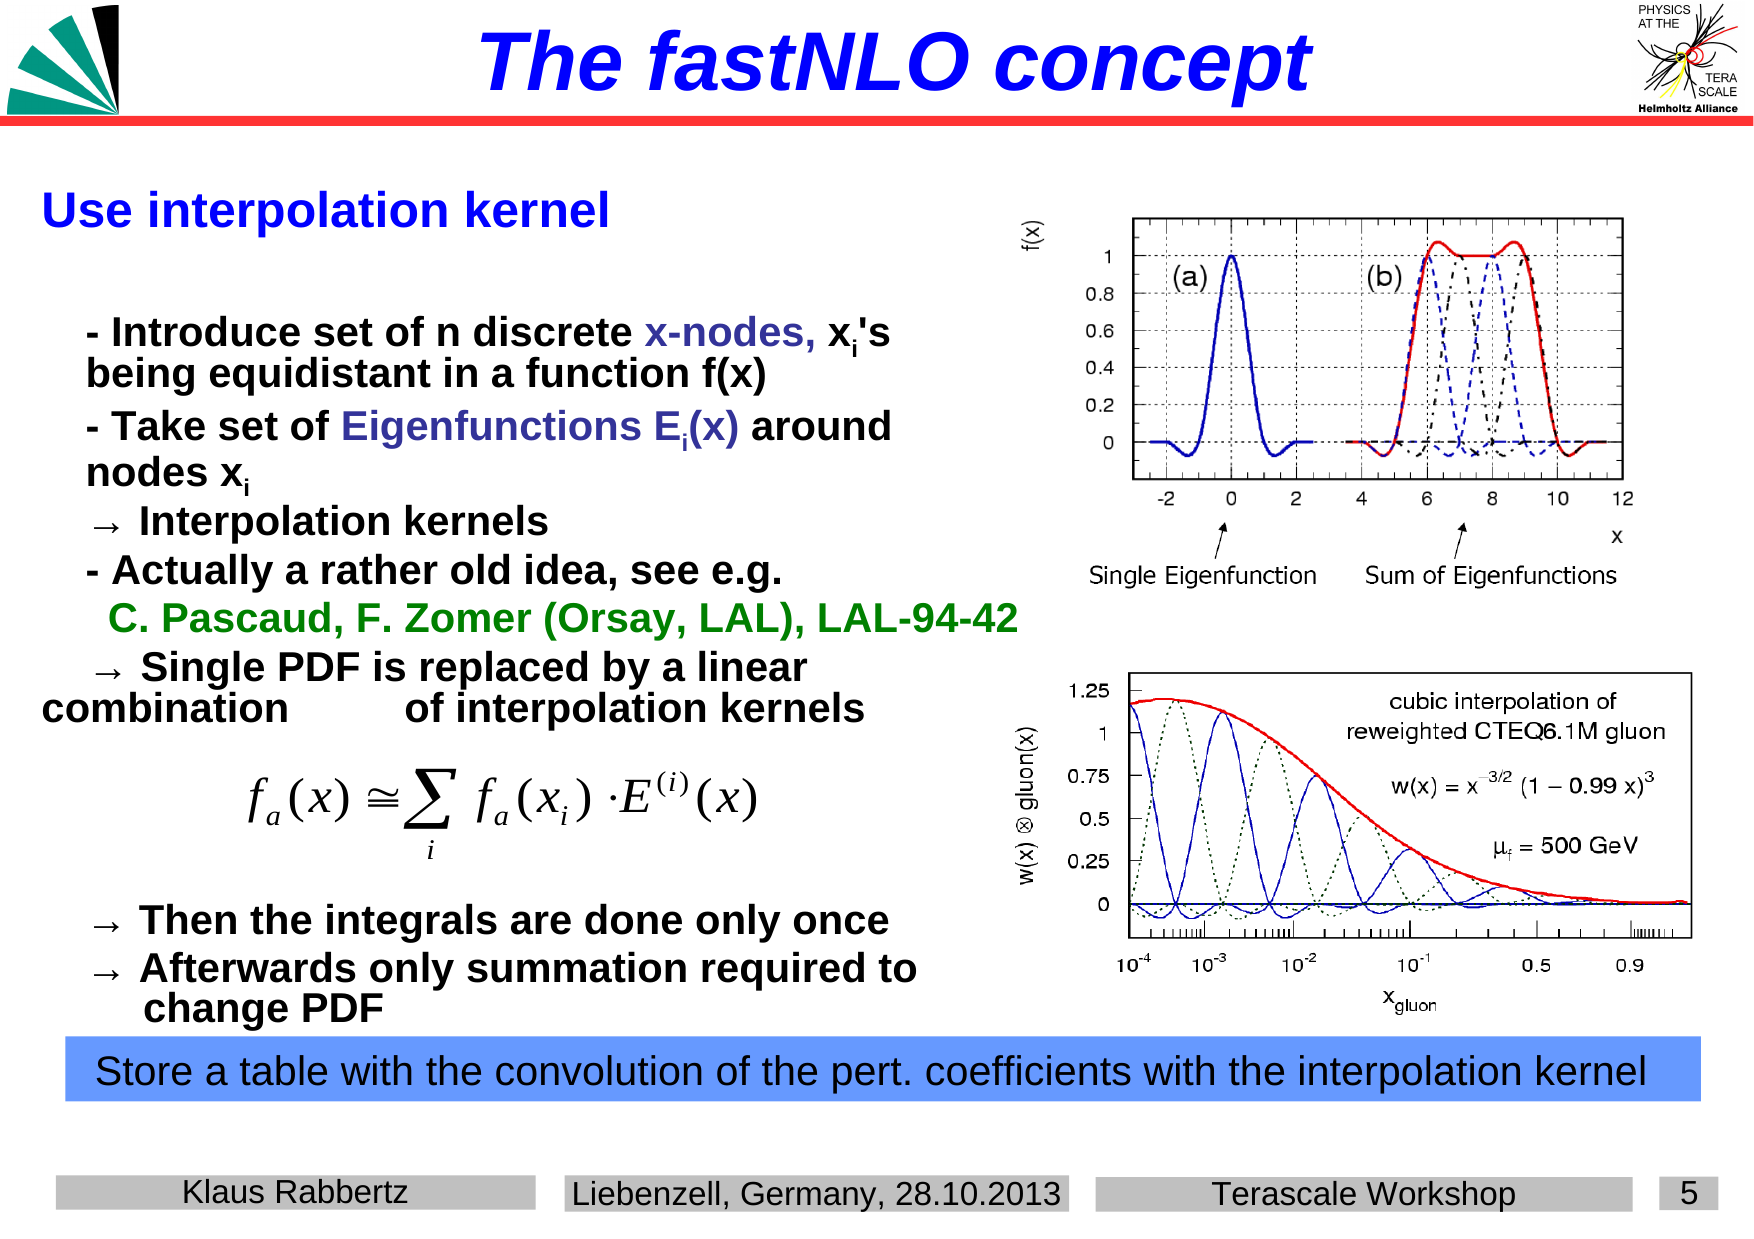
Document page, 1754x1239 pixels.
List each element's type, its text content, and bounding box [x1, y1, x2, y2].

picture [1083, 655, 1705, 1019]
picture [1083, 197, 1652, 601]
title The fastNLO concept [123, 0, 1606, 115]
text_box Store a table with the convolution of the pert. coefficients with the interpolation kernel [65, 1036, 1701, 1102]
picture [7, 5, 119, 116]
picture [1631, 1, 1745, 115]
text_box Use interpolation kernel - Introduce set of n discrete x-nodes, xi's being equidistant in a function f(x) - Take set of Eigenfunctions Ei(x) around nodes xi → Interpolation kernels - Actually a rather old idea, see e.g. C. Pascaud, F. Zomer (Orsay, LAL), LAL-94-42 → Single PDF is replaced by a linear combination of interpolation kernels → Then the integrals are done only once → Afterwards only summation required to change PDF [12, 181, 1083, 1087]
